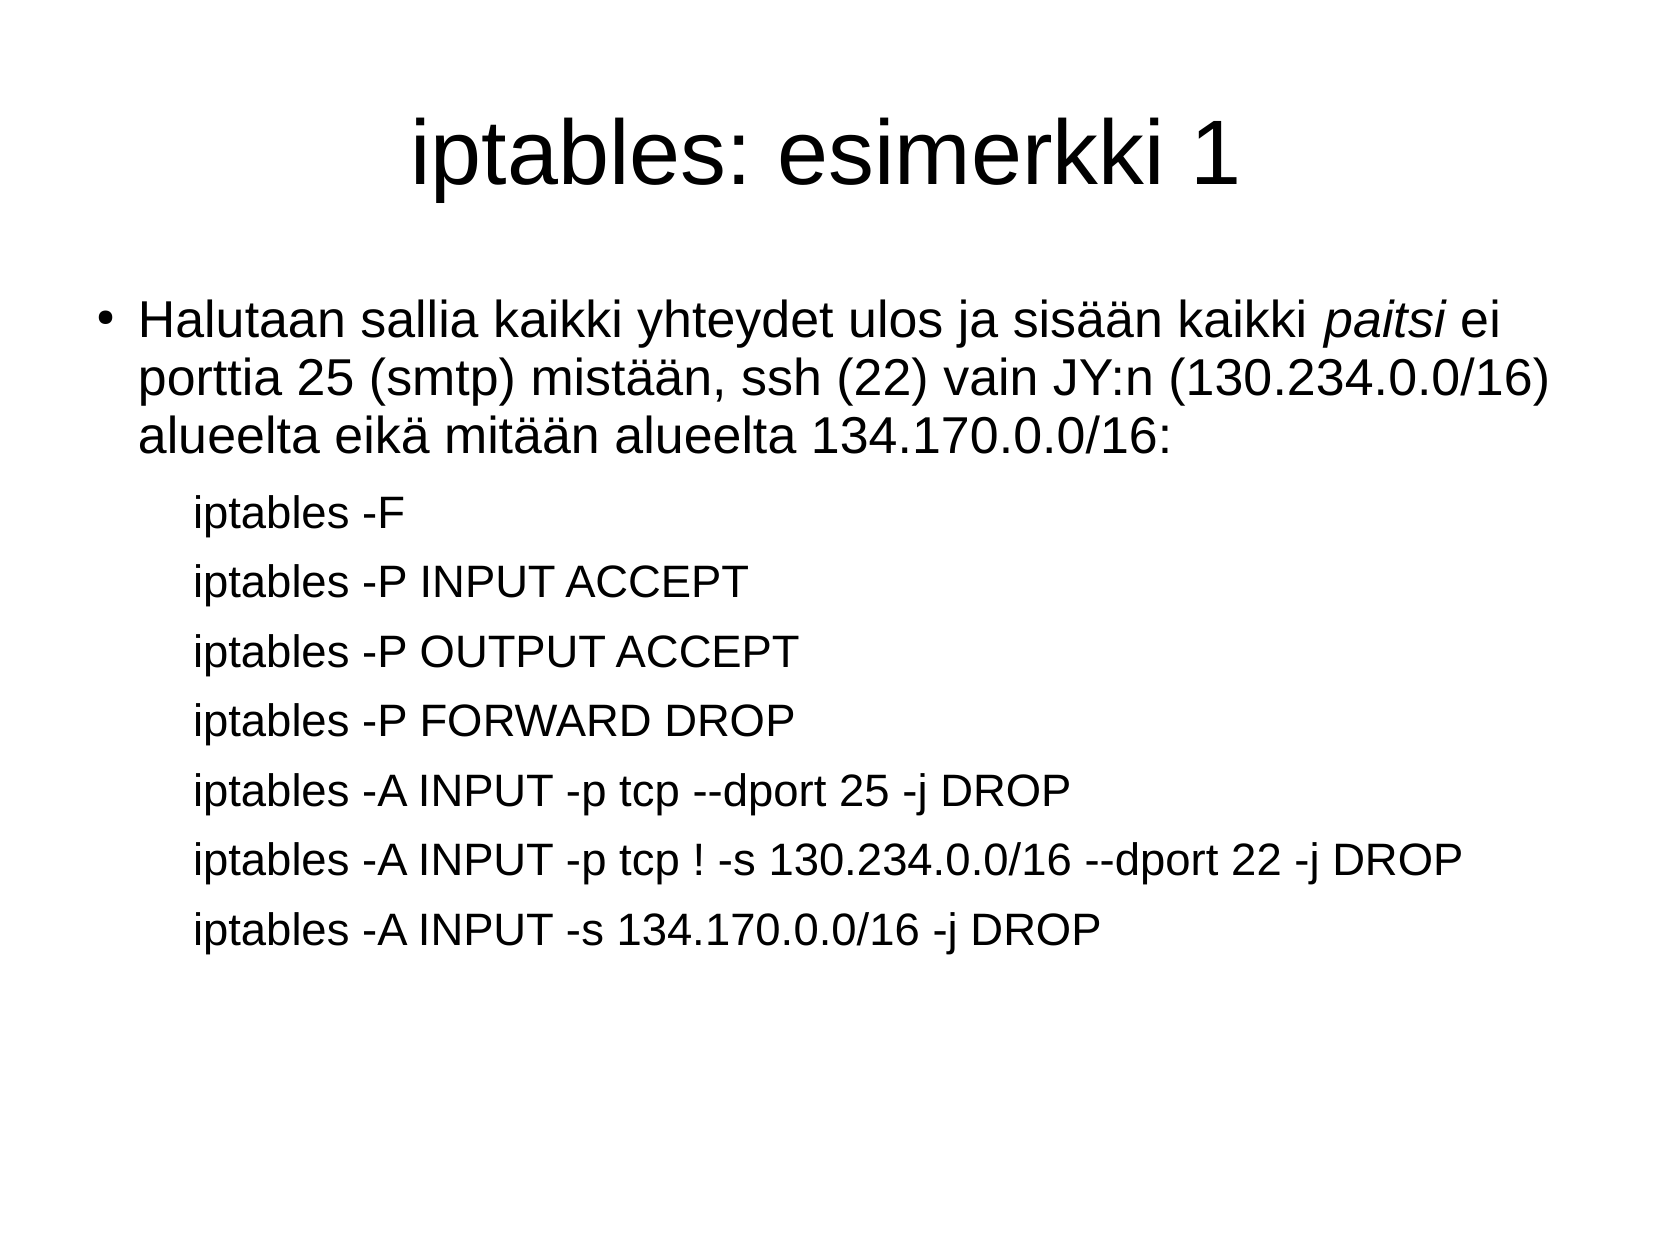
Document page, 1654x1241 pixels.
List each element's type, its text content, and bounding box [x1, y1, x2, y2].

title iptables: esimerkki 1 [82, 49, 1571, 257]
list Halutaan sallia kaikki yhteydet ulos ja sisään kaikki paitsi ei porttia 25 (smtp) mistään, ssh (22) vain JY:n (130.234.0.0/16) alueelta eikä mitään alueelta 134.170.0.0/16: iptables -F iptables -P INPUT ACCEPT iptables -P OUTPUT ACCEPT iptables -P FORWARD DROP iptables -A INPUT -p tcp --dport 25 -j DROP iptables -A INPUT -p tcp ! -s 130.234.0.0/16 --dport 22 -j DROP iptables -A INPUT -s 134.170.0.0/16 -j DROP [82, 290, 1571, 1010]
